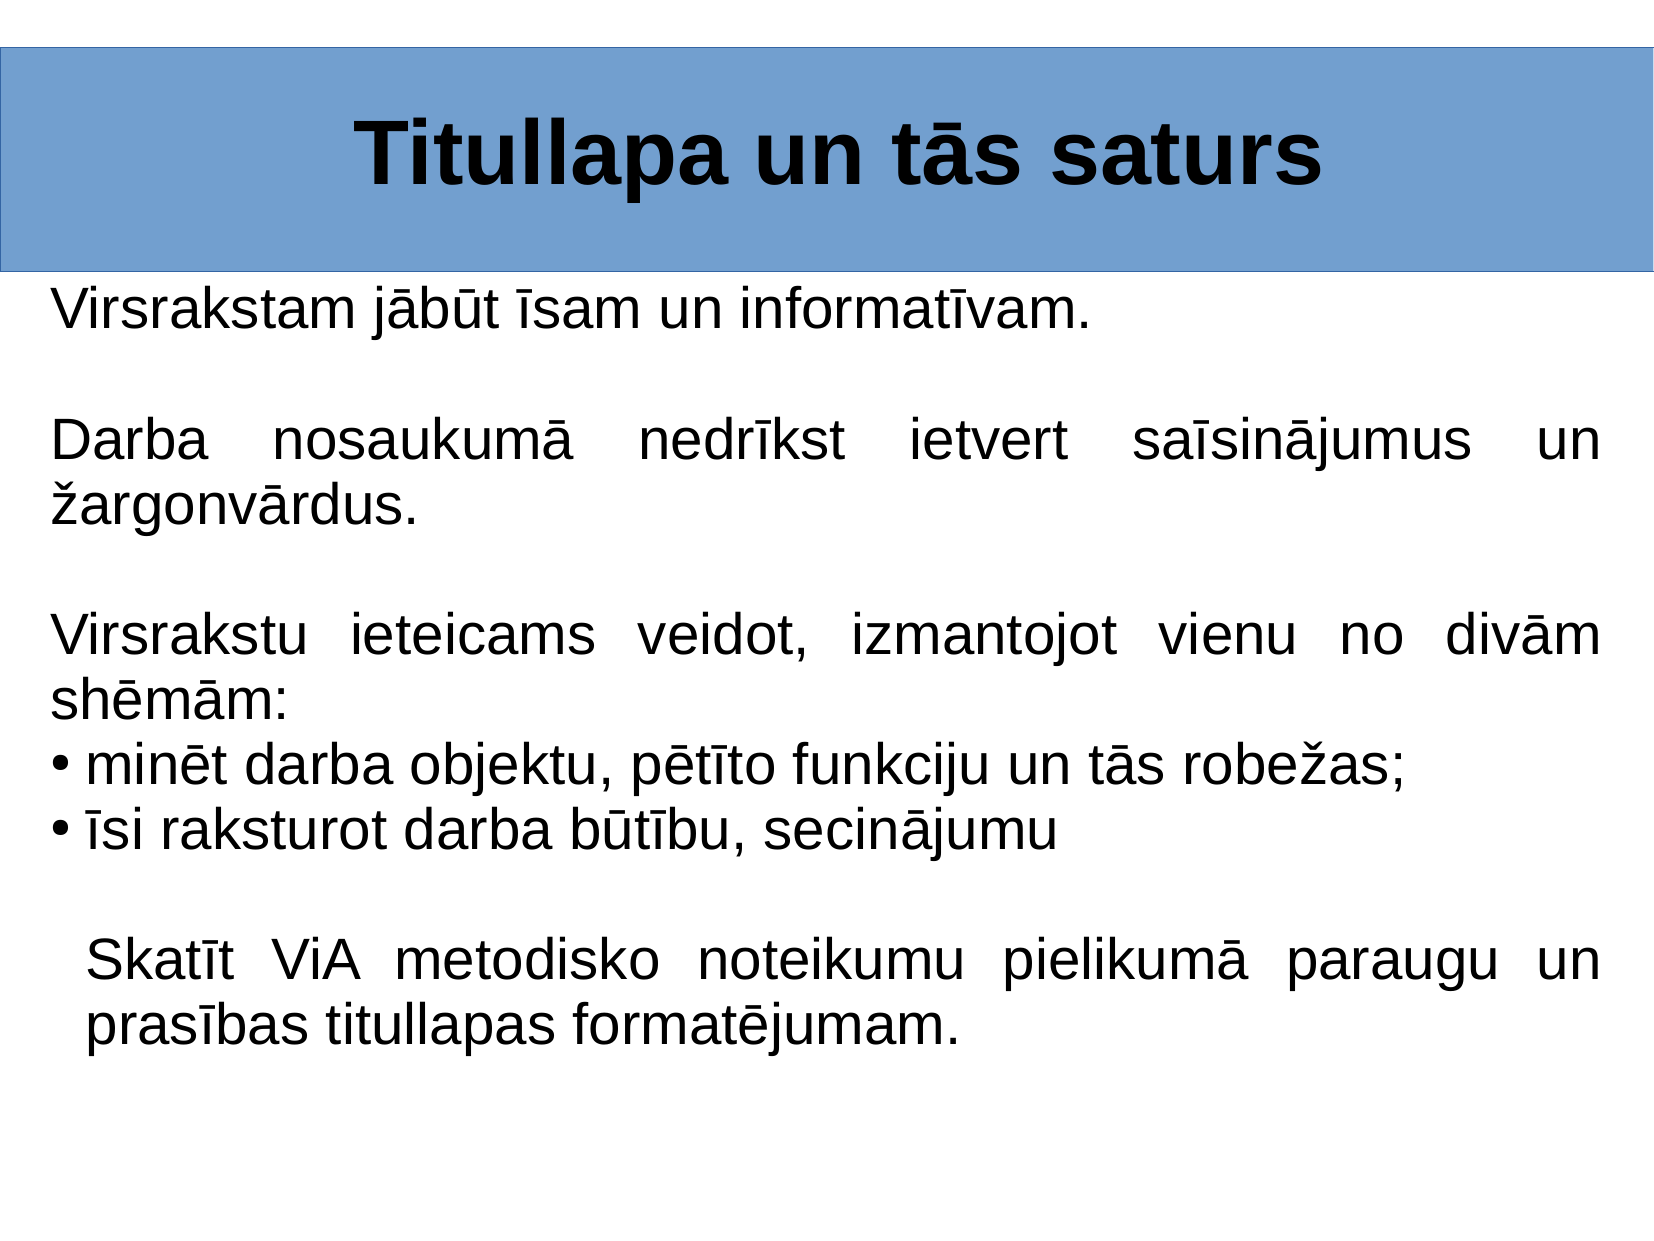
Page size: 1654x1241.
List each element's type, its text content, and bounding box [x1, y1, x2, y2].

text_box Virsrakstam jābūt īsam un informatīvam. Darba nosaukumā nedrīkst ietvert saīsinājumus un žargonvārdus. Virsrakstu ieteicams veidot, izmantojot vienu no divām shēmām: minēt darba objektu, pētīto funkciju un tās robežas; īsi raksturot darba būtību, secinājumu Skatīt ViA metodisko noteikumu pielikumā paraugu un prasības titullapas formatējumam. [35, 268, 1619, 1193]
title Titullapa un tās saturs [82, 49, 1571, 257]
text_box [0, 47, 1654, 272]
